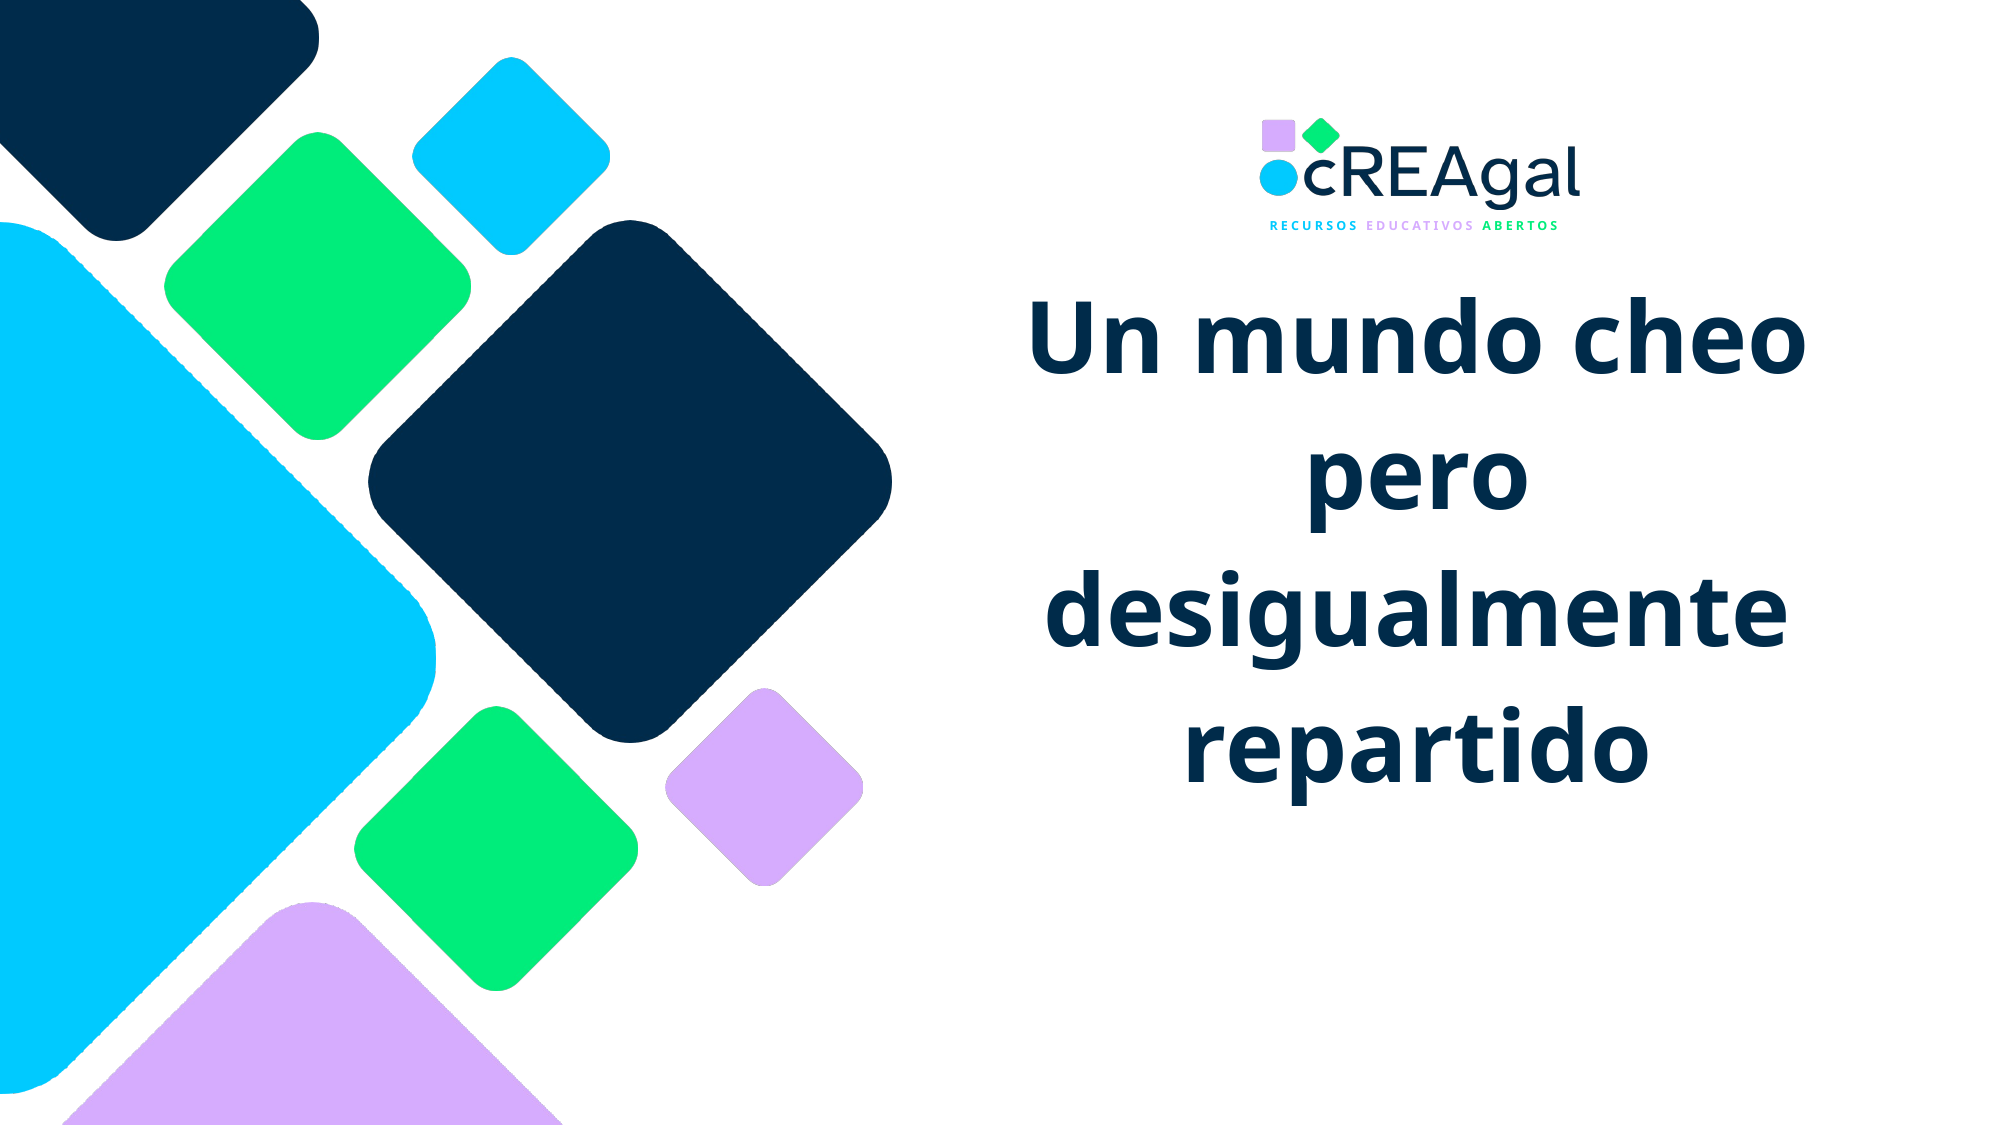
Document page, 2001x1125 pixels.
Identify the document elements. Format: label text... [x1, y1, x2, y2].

picture [0, 0, 892, 1125]
picture [1259, 118, 1580, 210]
picture [515, 57, 610, 149]
title Un mundo cheo pero desigualmente repartido [974, 290, 1861, 787]
